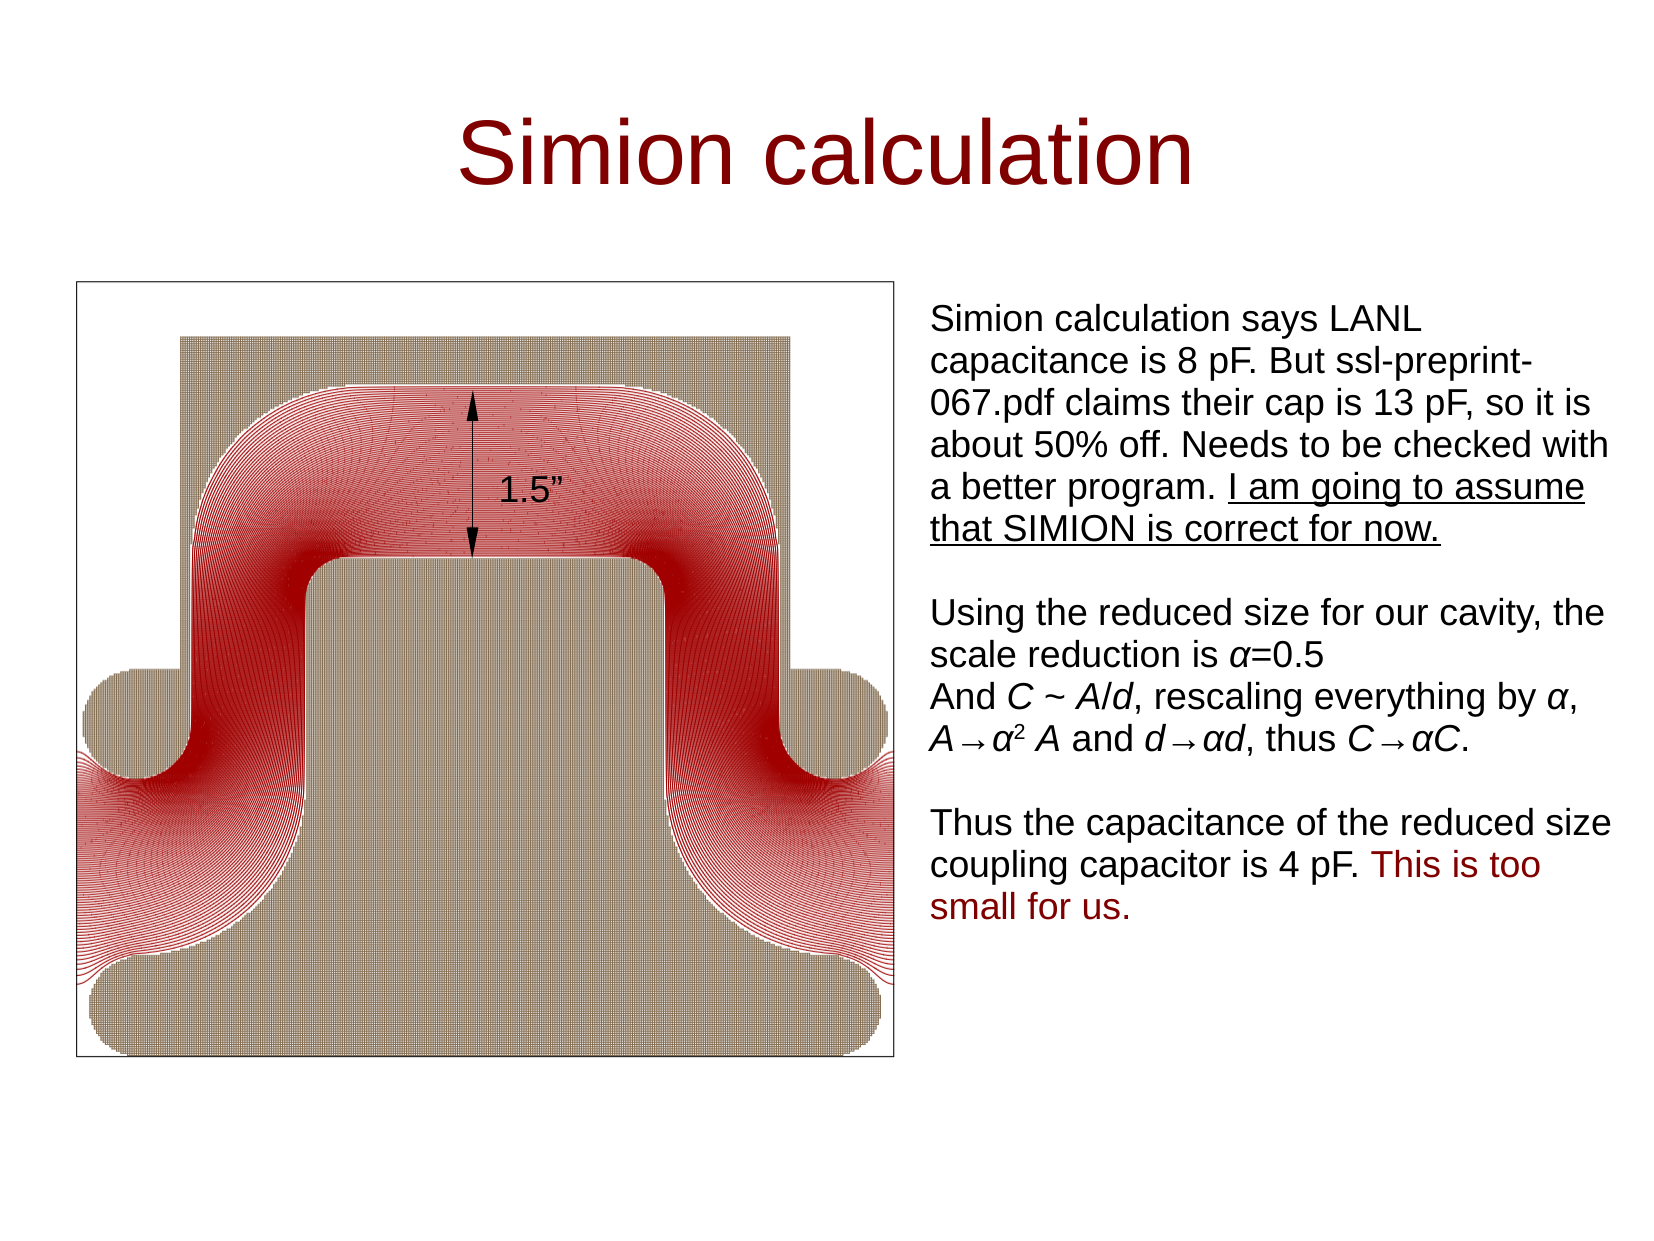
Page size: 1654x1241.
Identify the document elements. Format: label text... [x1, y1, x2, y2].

picture [15, 241, 925, 1103]
text_box Simion calculation says LANL capacitance is 8 pF. But ssl-preprint-067.pdf claims their cap is 13 pF, so it is about 50% off. Needs to be checked with a better program. I am going to assume that SIMION is correct for now. Using the reduced size for our cavity, the scale reduction is α=0.5 And C ~ A/d, rescaling everything by α, A→α2 A and d→αd, thus C→αC. Thus the capacitance of the reduced size coupling capacitor is 4 pF. This is too small for us. [914, 290, 1636, 1011]
title Simion calculation [82, 49, 1571, 257]
text_box 1.5” [483, 461, 601, 518]
